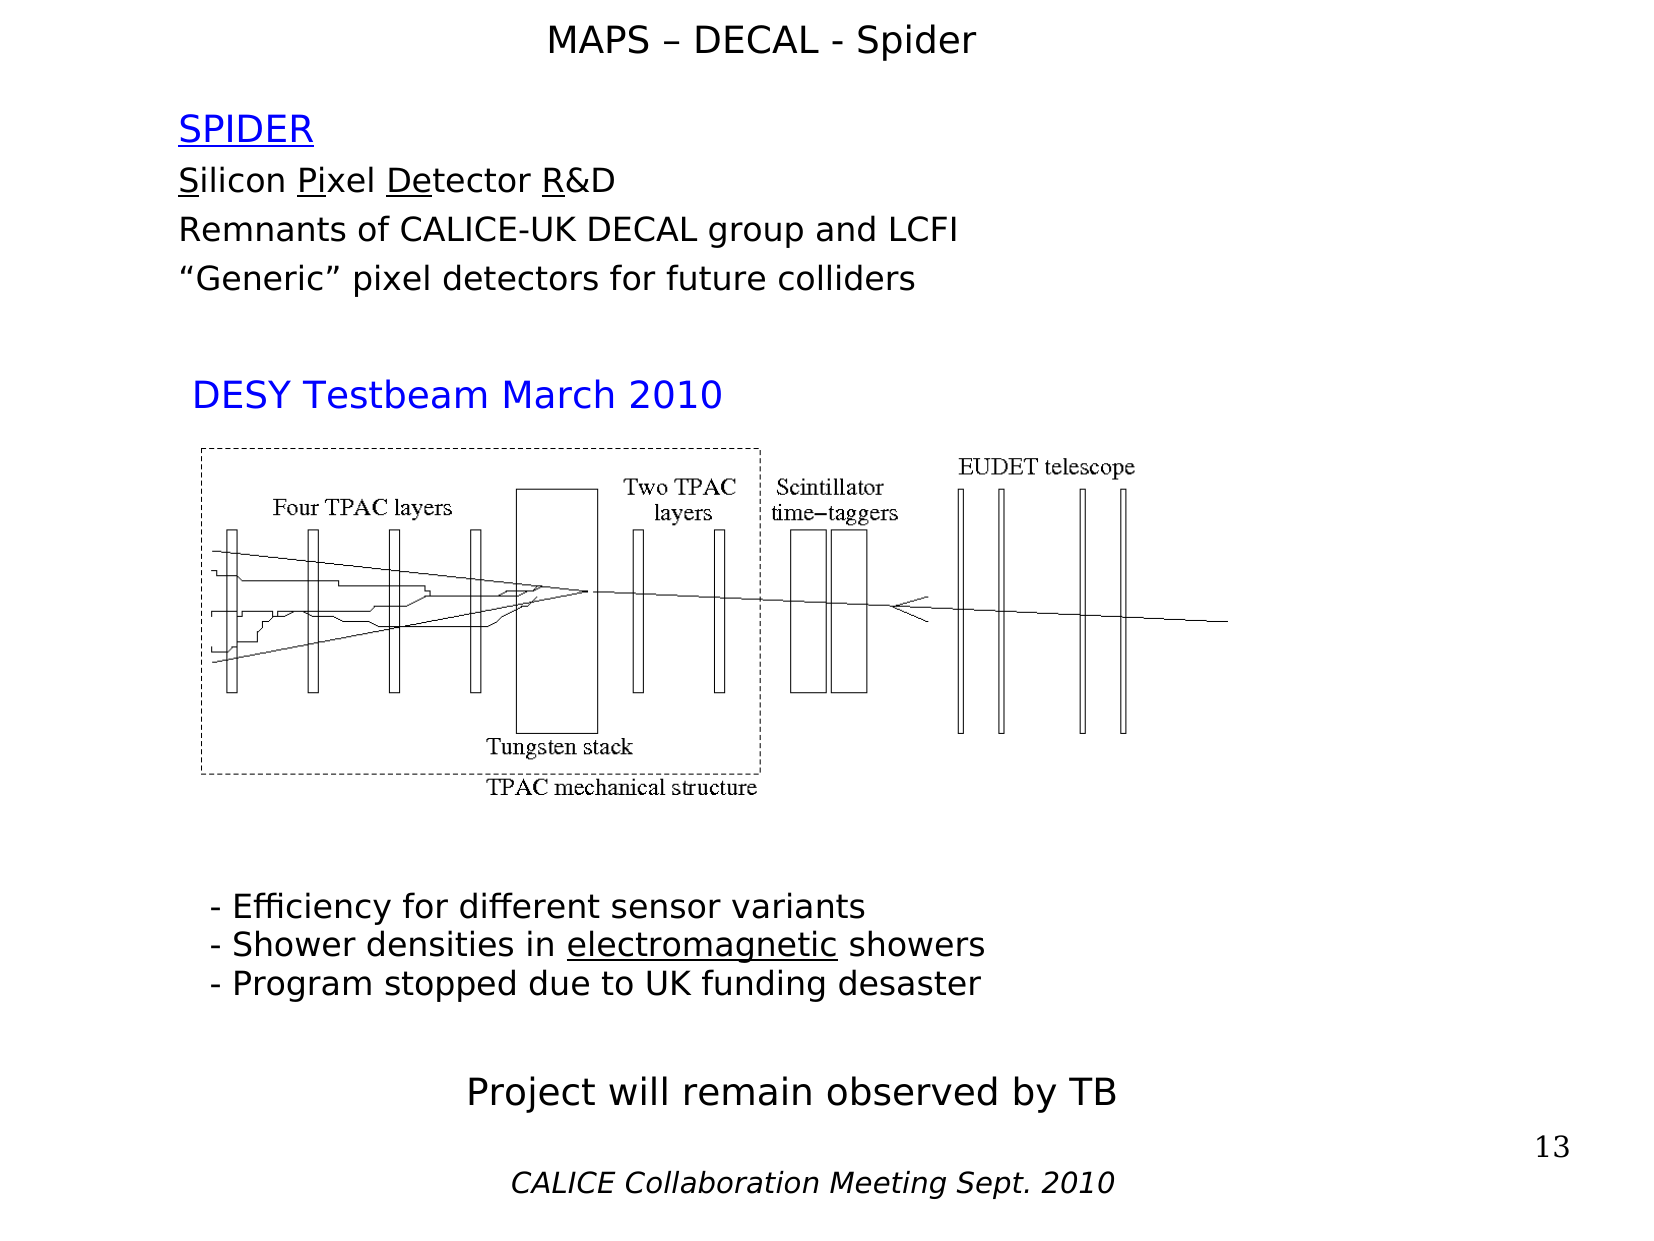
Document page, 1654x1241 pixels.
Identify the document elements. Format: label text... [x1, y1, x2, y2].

text_box DESY Testbeam March 2010 [177, 366, 751, 425]
text_box Project will remain observed by TB [451, 1063, 1134, 1123]
text_box - Efficiency for different sensor variants - Shower densities in electromagnetic showers - Program stopped due to UK funding desaster [194, 879, 1001, 1011]
picture [201, 448, 1229, 795]
text_box MAPS – DECAL - Spider [531, 11, 992, 71]
text_box SPIDER Silicon Pixel Detector R&D Remnants of CALICE-UK DECAL group and LCFI “Generic” pixel detectors for future colliders [88, 100, 1378, 402]
